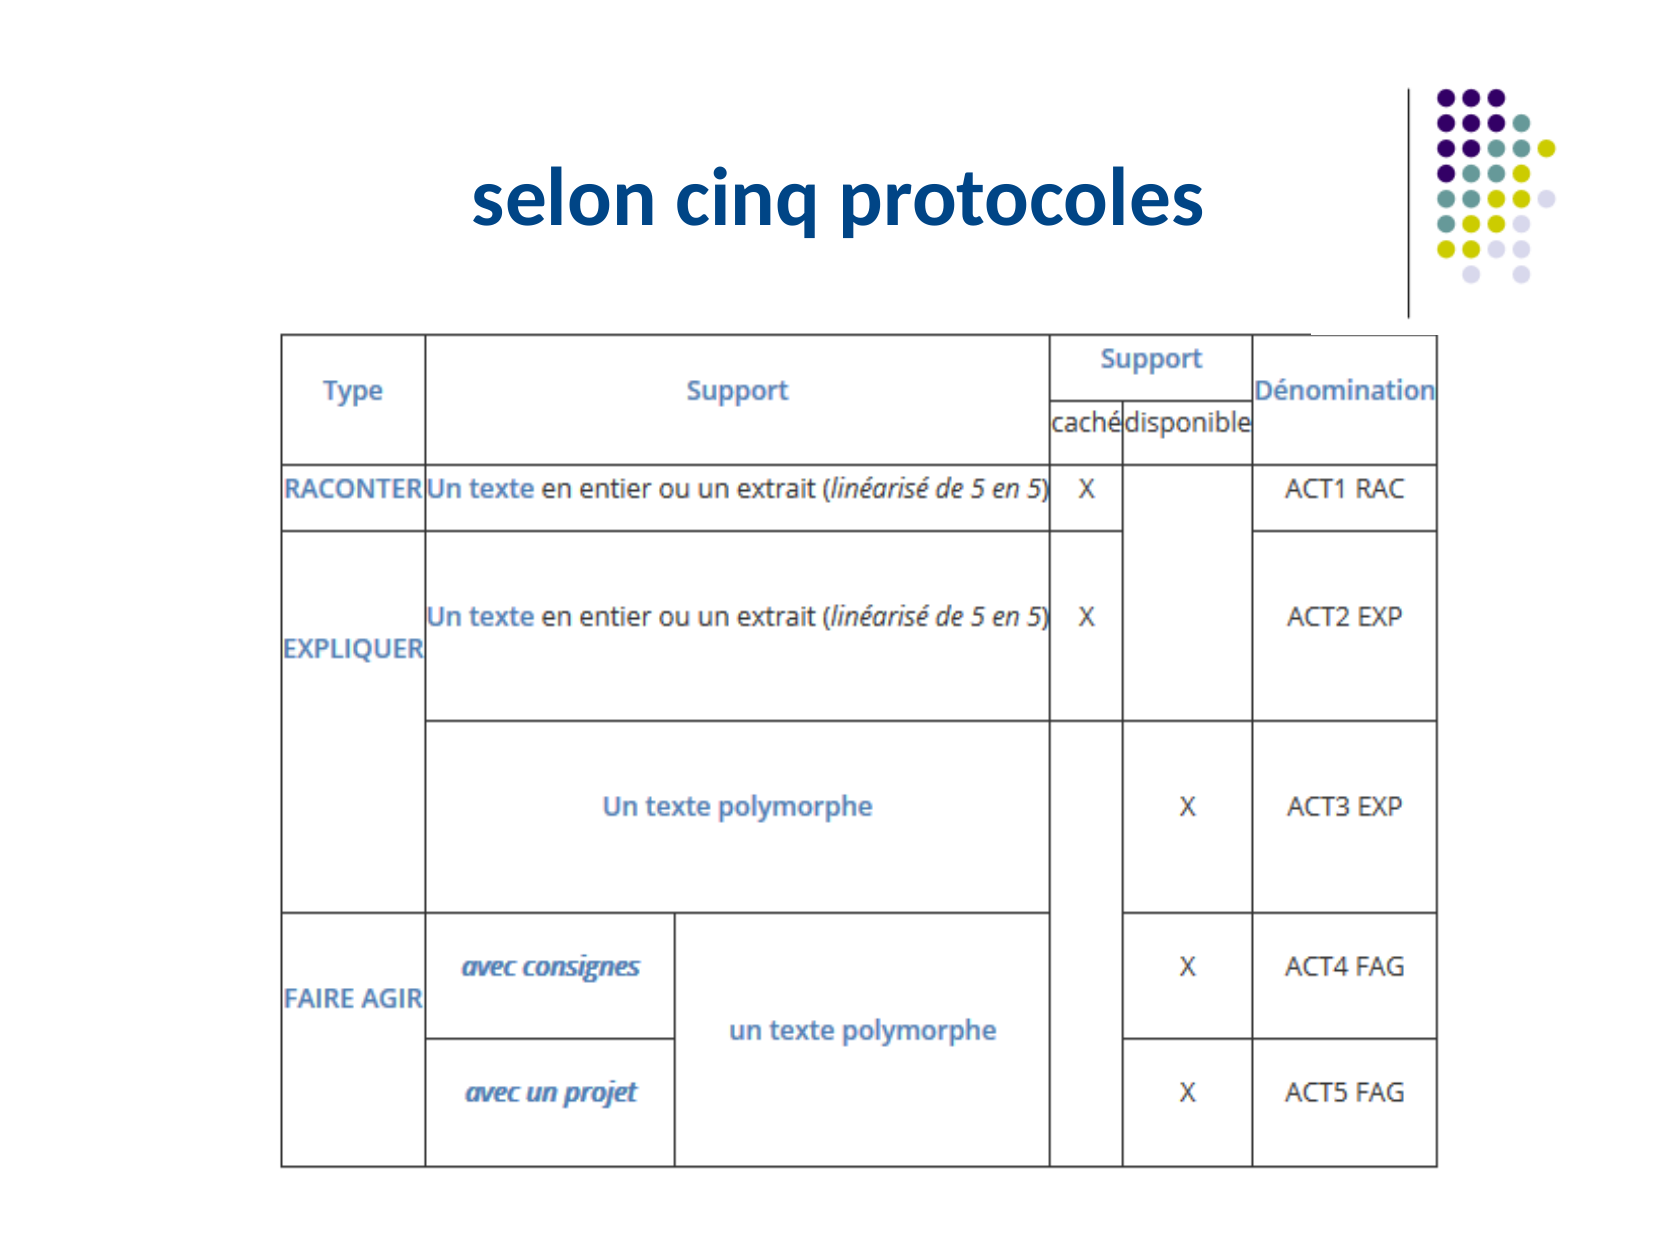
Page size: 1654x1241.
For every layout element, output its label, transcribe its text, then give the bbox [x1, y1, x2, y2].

picture [206, 59, 1588, 1211]
title selon cinq protocoles [94, 88, 1583, 296]
